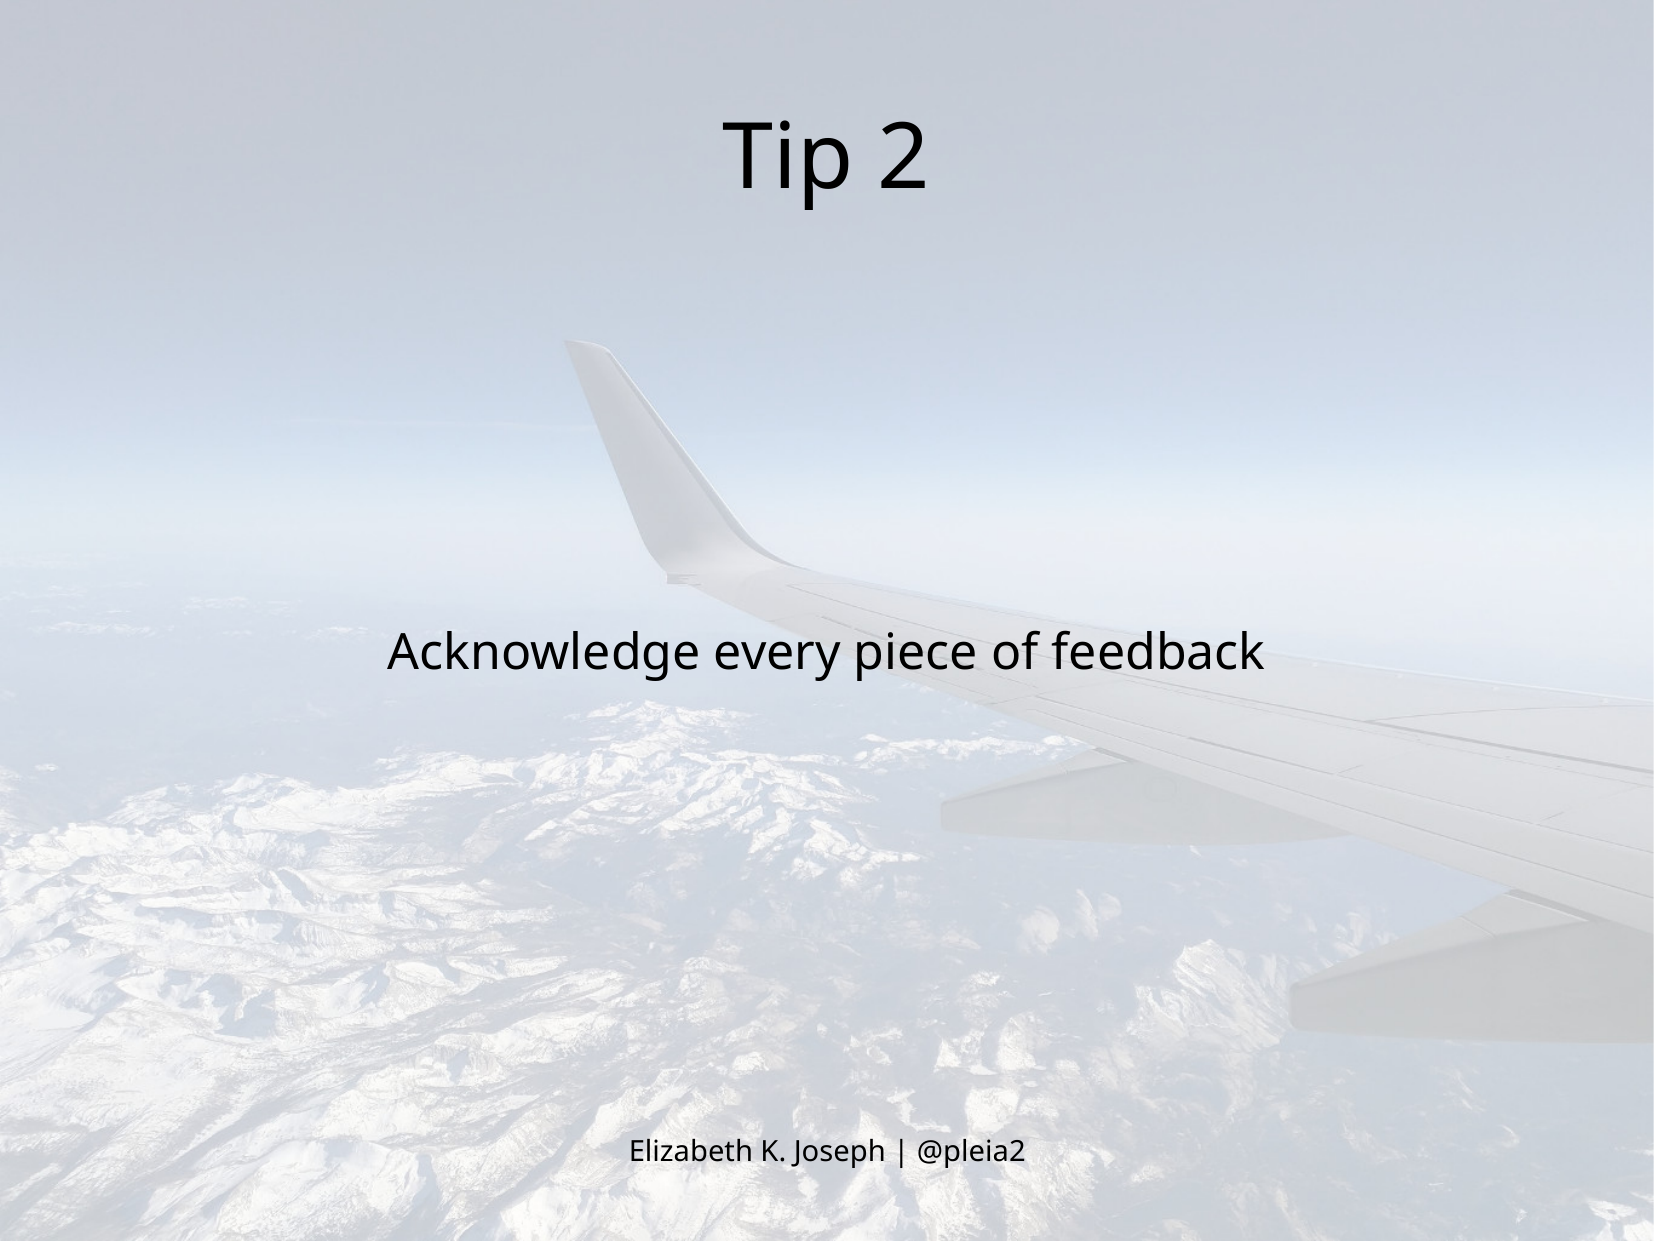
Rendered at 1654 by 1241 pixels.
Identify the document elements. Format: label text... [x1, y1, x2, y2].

title Tip 2 [82, 49, 1571, 257]
picture [0, 0, 1654, 1241]
subtitle Acknowledge every piece of feedback [82, 290, 1571, 1010]
